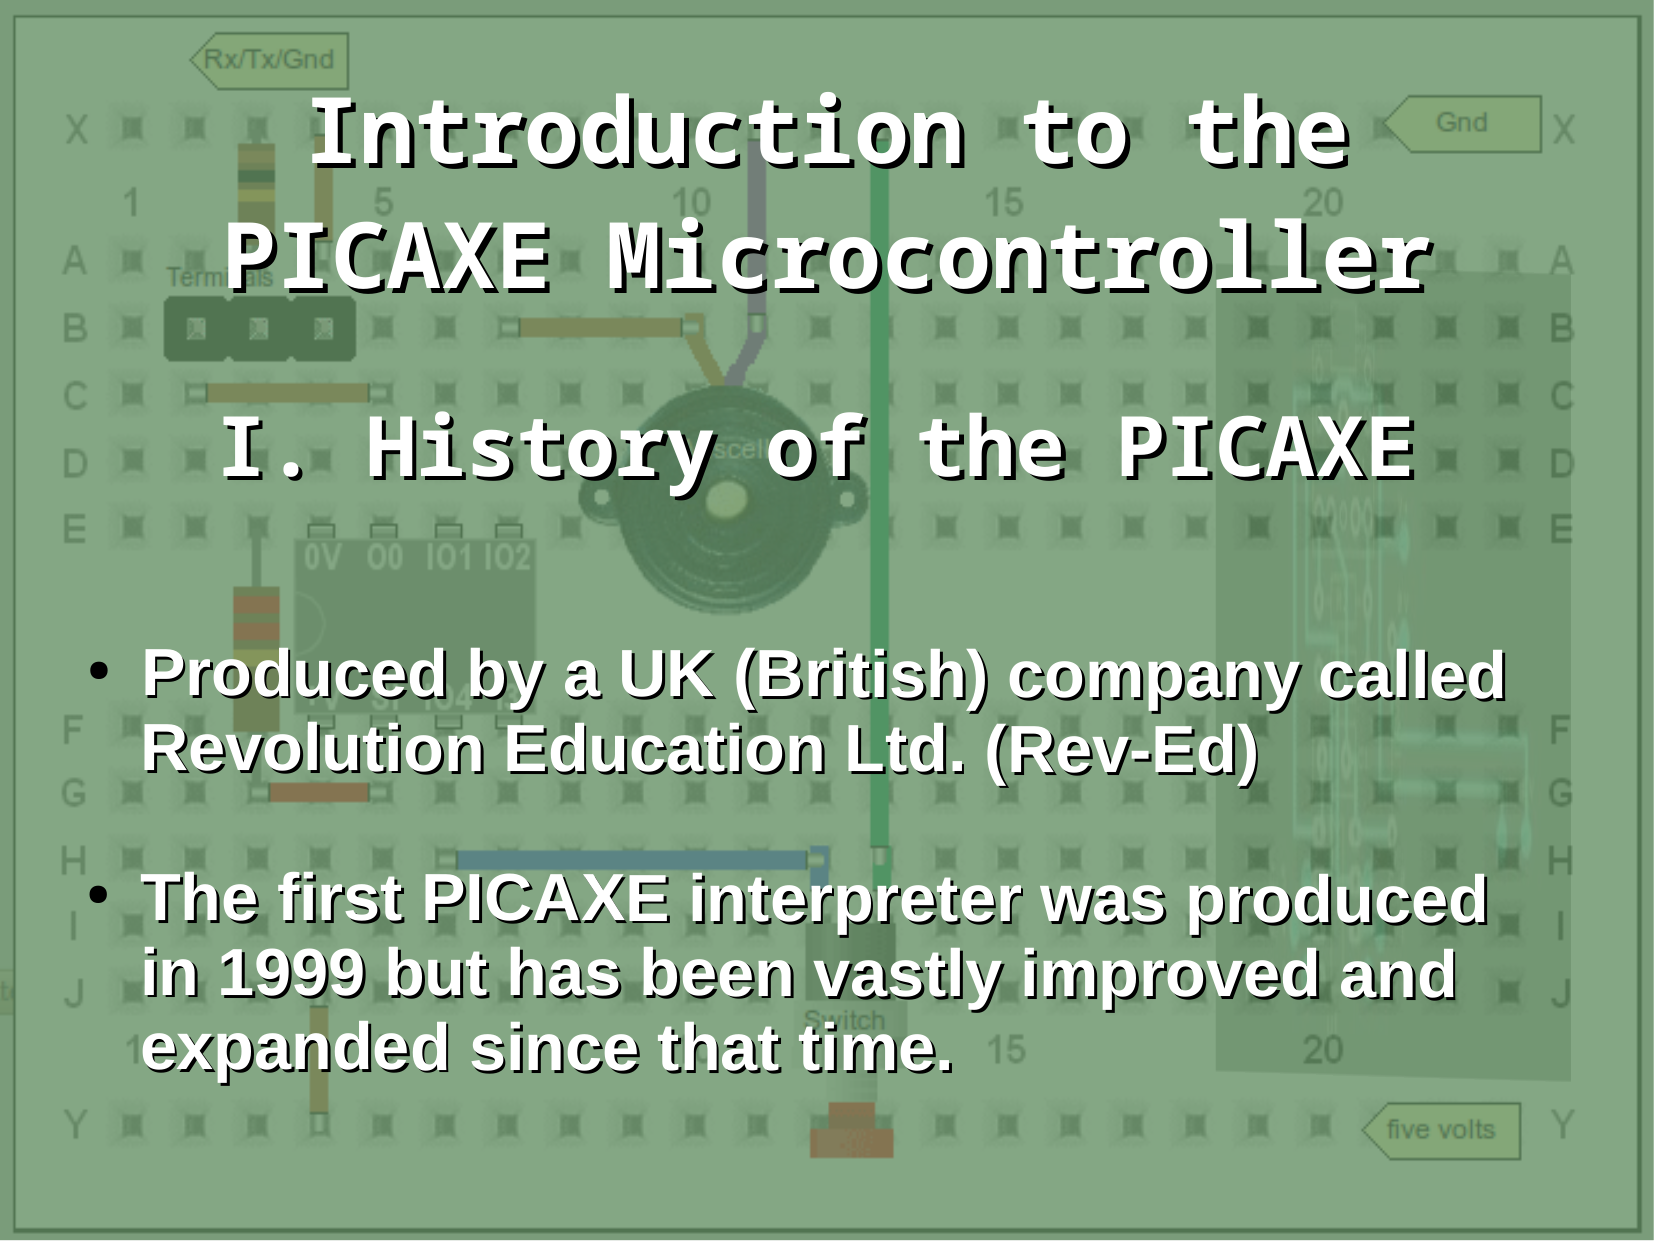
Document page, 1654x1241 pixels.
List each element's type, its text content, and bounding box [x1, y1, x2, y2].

text_box Produced by a UK (British) company called Revolution Education Ltd. (Rev-Ed) The first PICAXE interpreter was produced in 1999 but has been vastly improved and expanded since that time. [71, 627, 1561, 1096]
subtitle I. History of the PICAXE [71, 406, 1561, 825]
title Introduction to the PICAXE Microcontroller [82, 75, 1571, 306]
subtitle I. History of the PICAXE [71, 874, 1561, 1153]
picture [0, 0, 1654, 1241]
